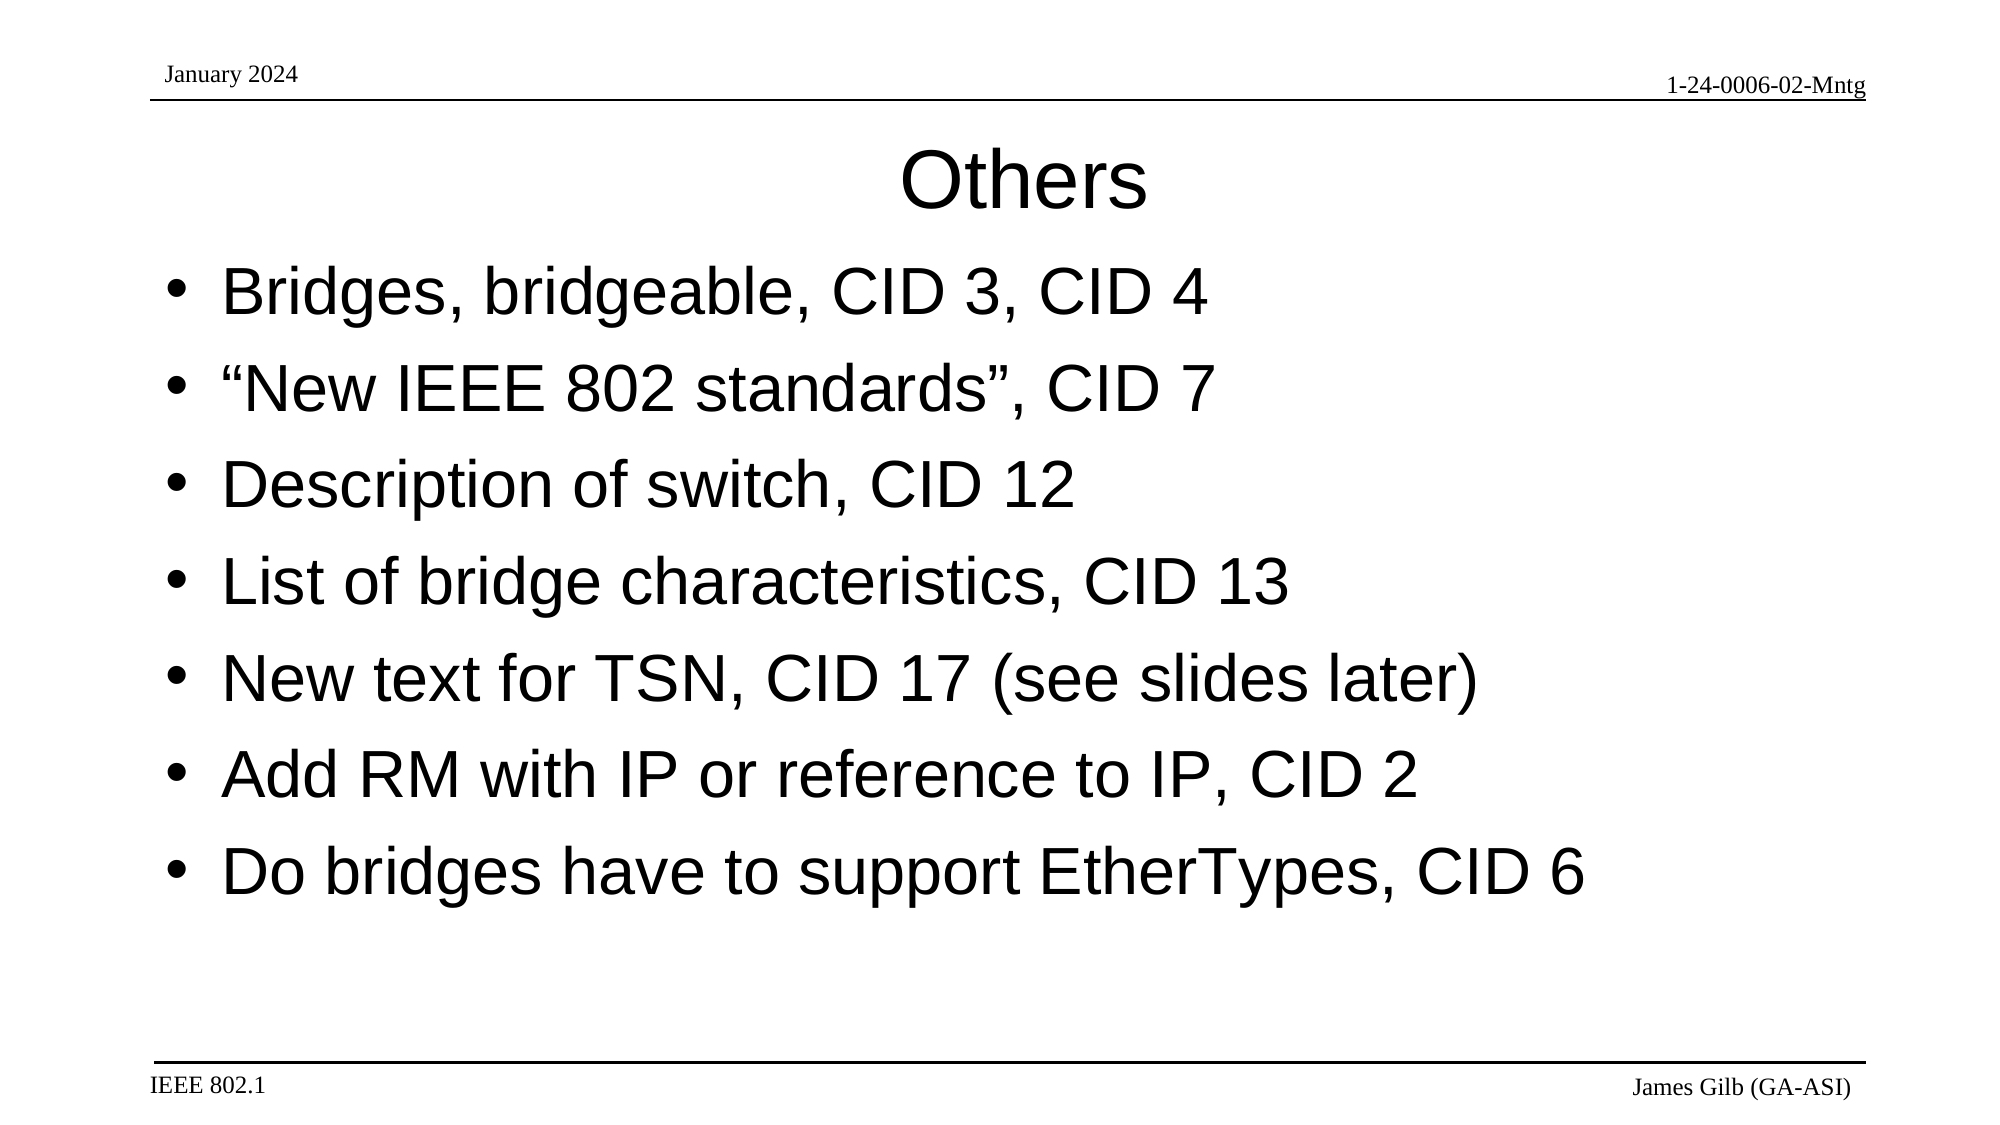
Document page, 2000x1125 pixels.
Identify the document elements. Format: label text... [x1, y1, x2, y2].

title Others [149, 112, 1900, 238]
list Bridges, bridgeable, CID 3, CID 4 “New IEEE 802 standards”, CID 7 Description of switch, CID 12 List of bridge characteristics, CID 13 New text for TSN, CID 17 (see slides later) Add RM with IP or reference to IP, CID 2 Do bridges have to support EtherTypes, CID 6 [149, 239, 1900, 1051]
